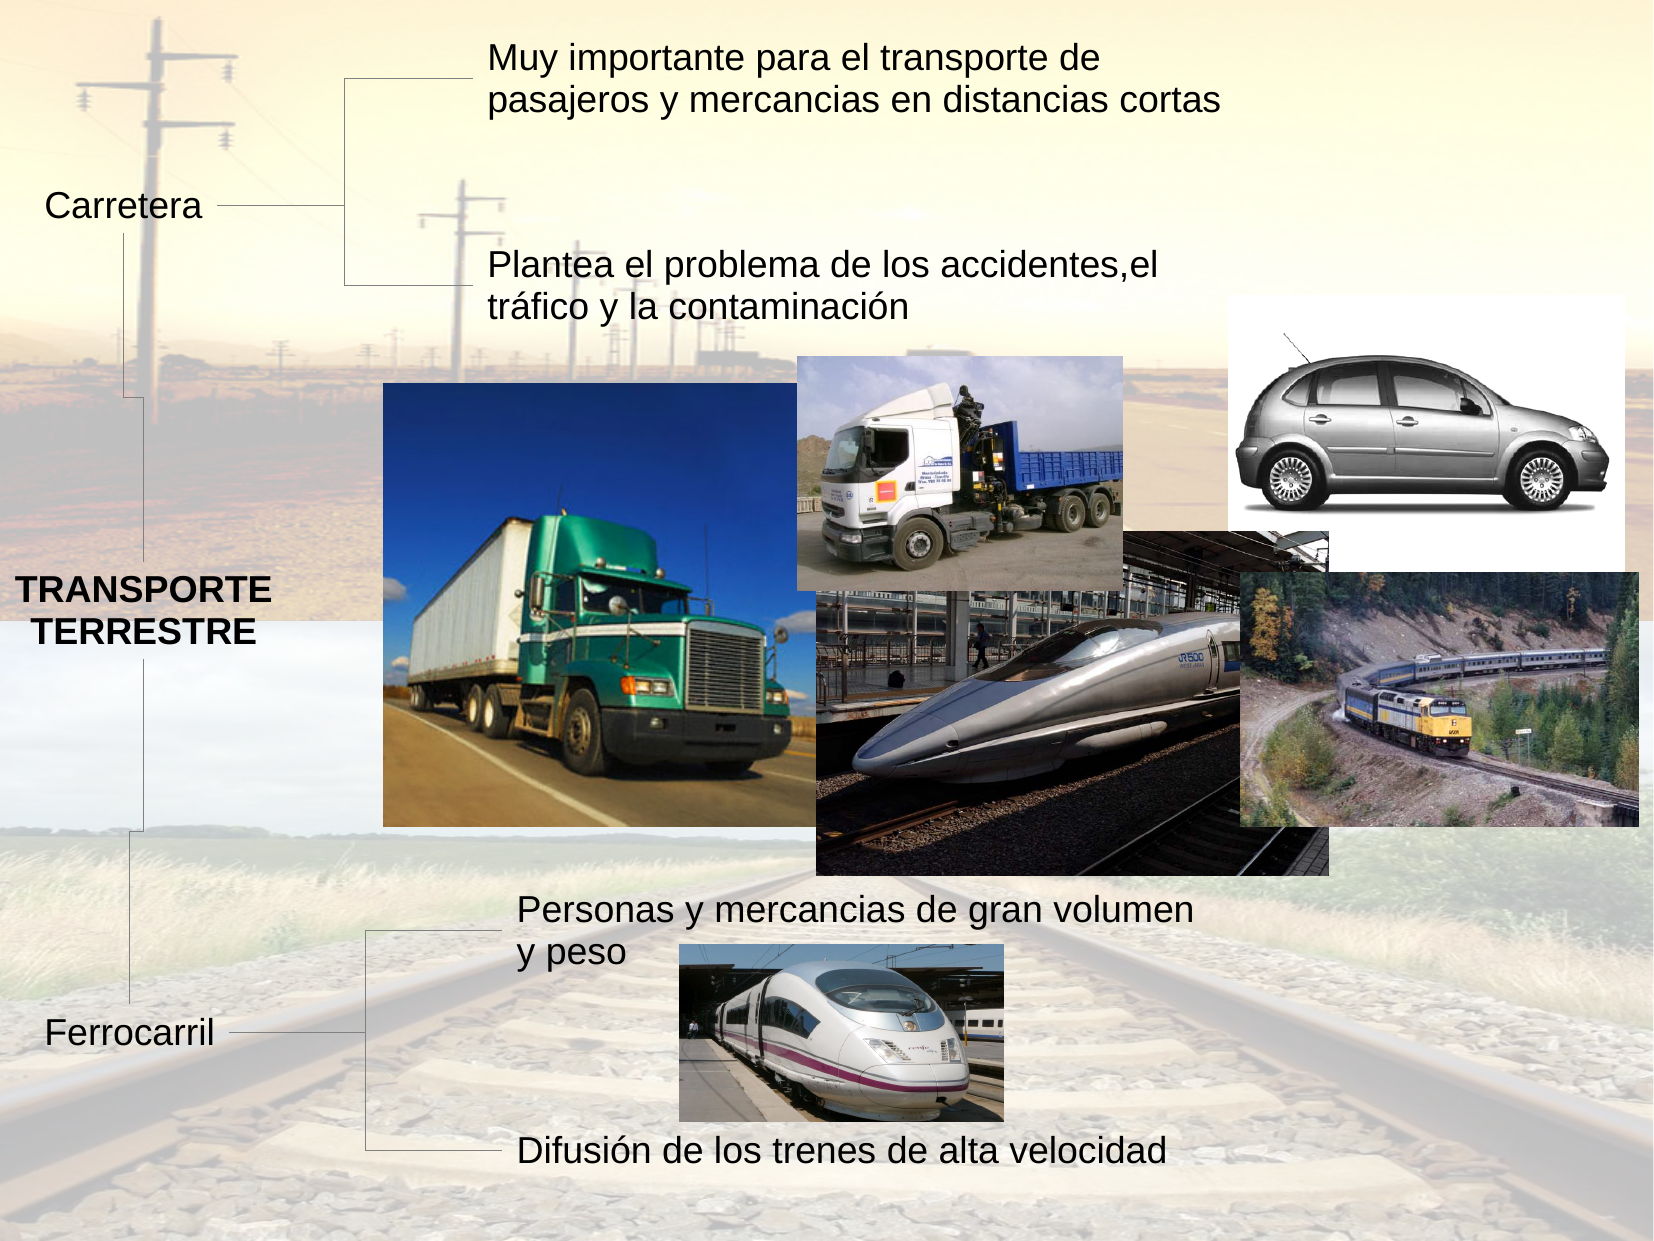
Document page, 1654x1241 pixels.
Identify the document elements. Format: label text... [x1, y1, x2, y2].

text_box Ferrocarril [29, 1003, 230, 1061]
text_box Muy importante para el transporte de pasajeros y mercancias en distancias cortas [472, 29, 1237, 129]
picture [0, 0, 1654, 1241]
text_box Plantea el problema de los accidentes,el tráfico y la contaminación [472, 236, 1174, 336]
text_box Carretera [29, 177, 218, 234]
text_box Difusión de los trenes de alta velocidad [501, 1122, 1183, 1179]
text_box Personas y mercancias de gran volumen y peso [501, 880, 1210, 980]
text_box TRANSPORTE TERRESTRE [0, 561, 288, 660]
